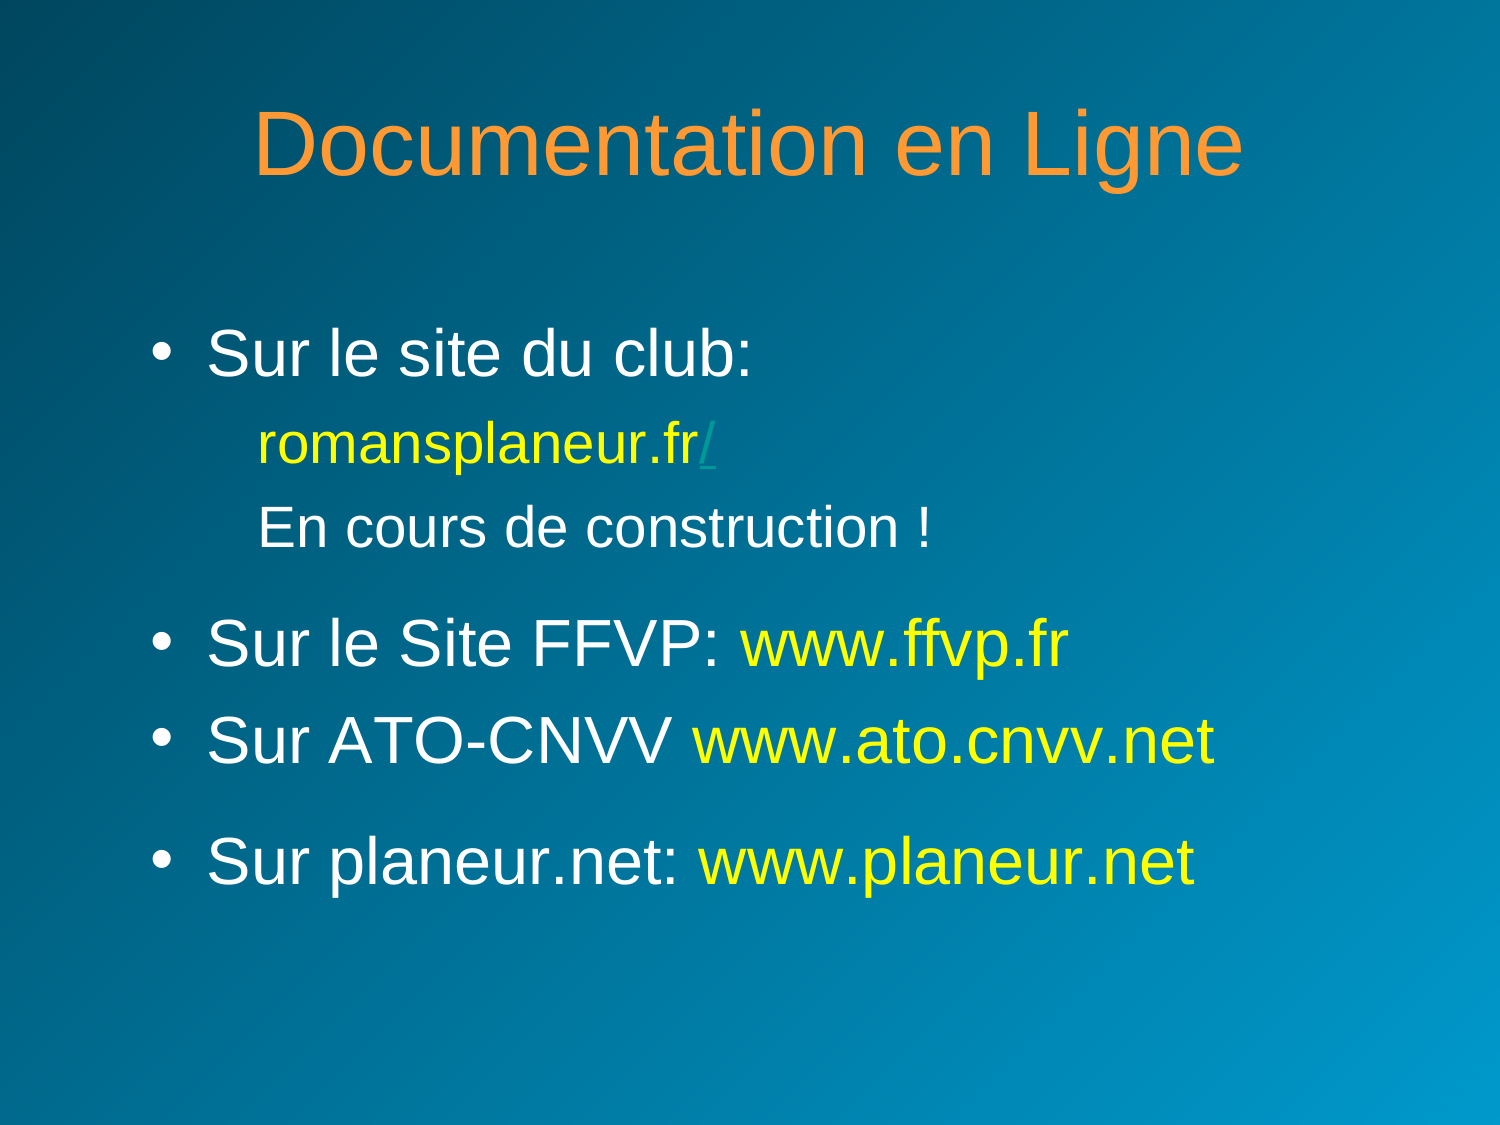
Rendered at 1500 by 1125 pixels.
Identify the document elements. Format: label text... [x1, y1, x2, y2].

list Sur le site du club: romansplaneur.fr/ En cours de construction ! Sur le Site FFVP: www.ffvp.fr Sur ATO-CNVV www.ato.cnvv.net Sur planeur.net: www.planeur.net [135, 302, 1414, 917]
title Documentation en Ligne [75, 45, 1426, 233]
